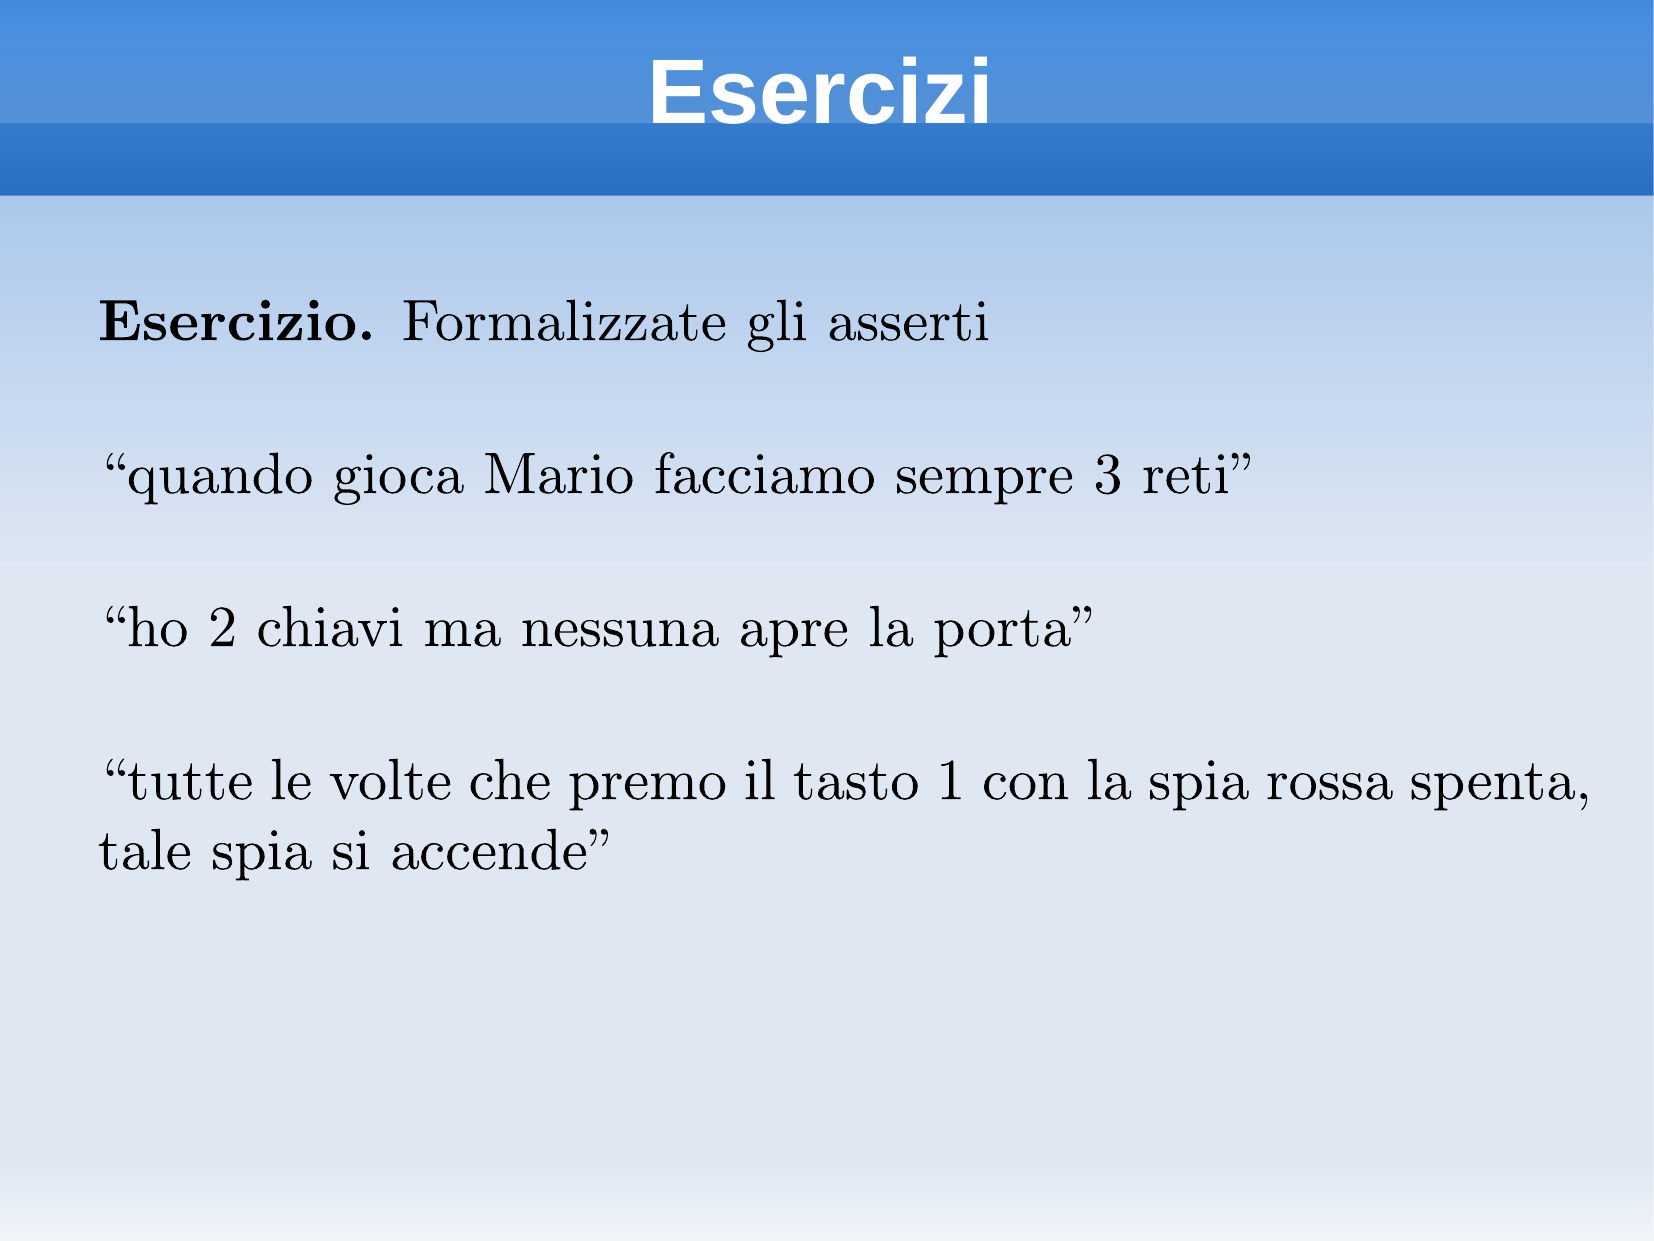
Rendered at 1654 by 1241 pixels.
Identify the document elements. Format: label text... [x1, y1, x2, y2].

title Esercizi [76, 0, 1565, 196]
picture [0, 0, 1654, 1241]
